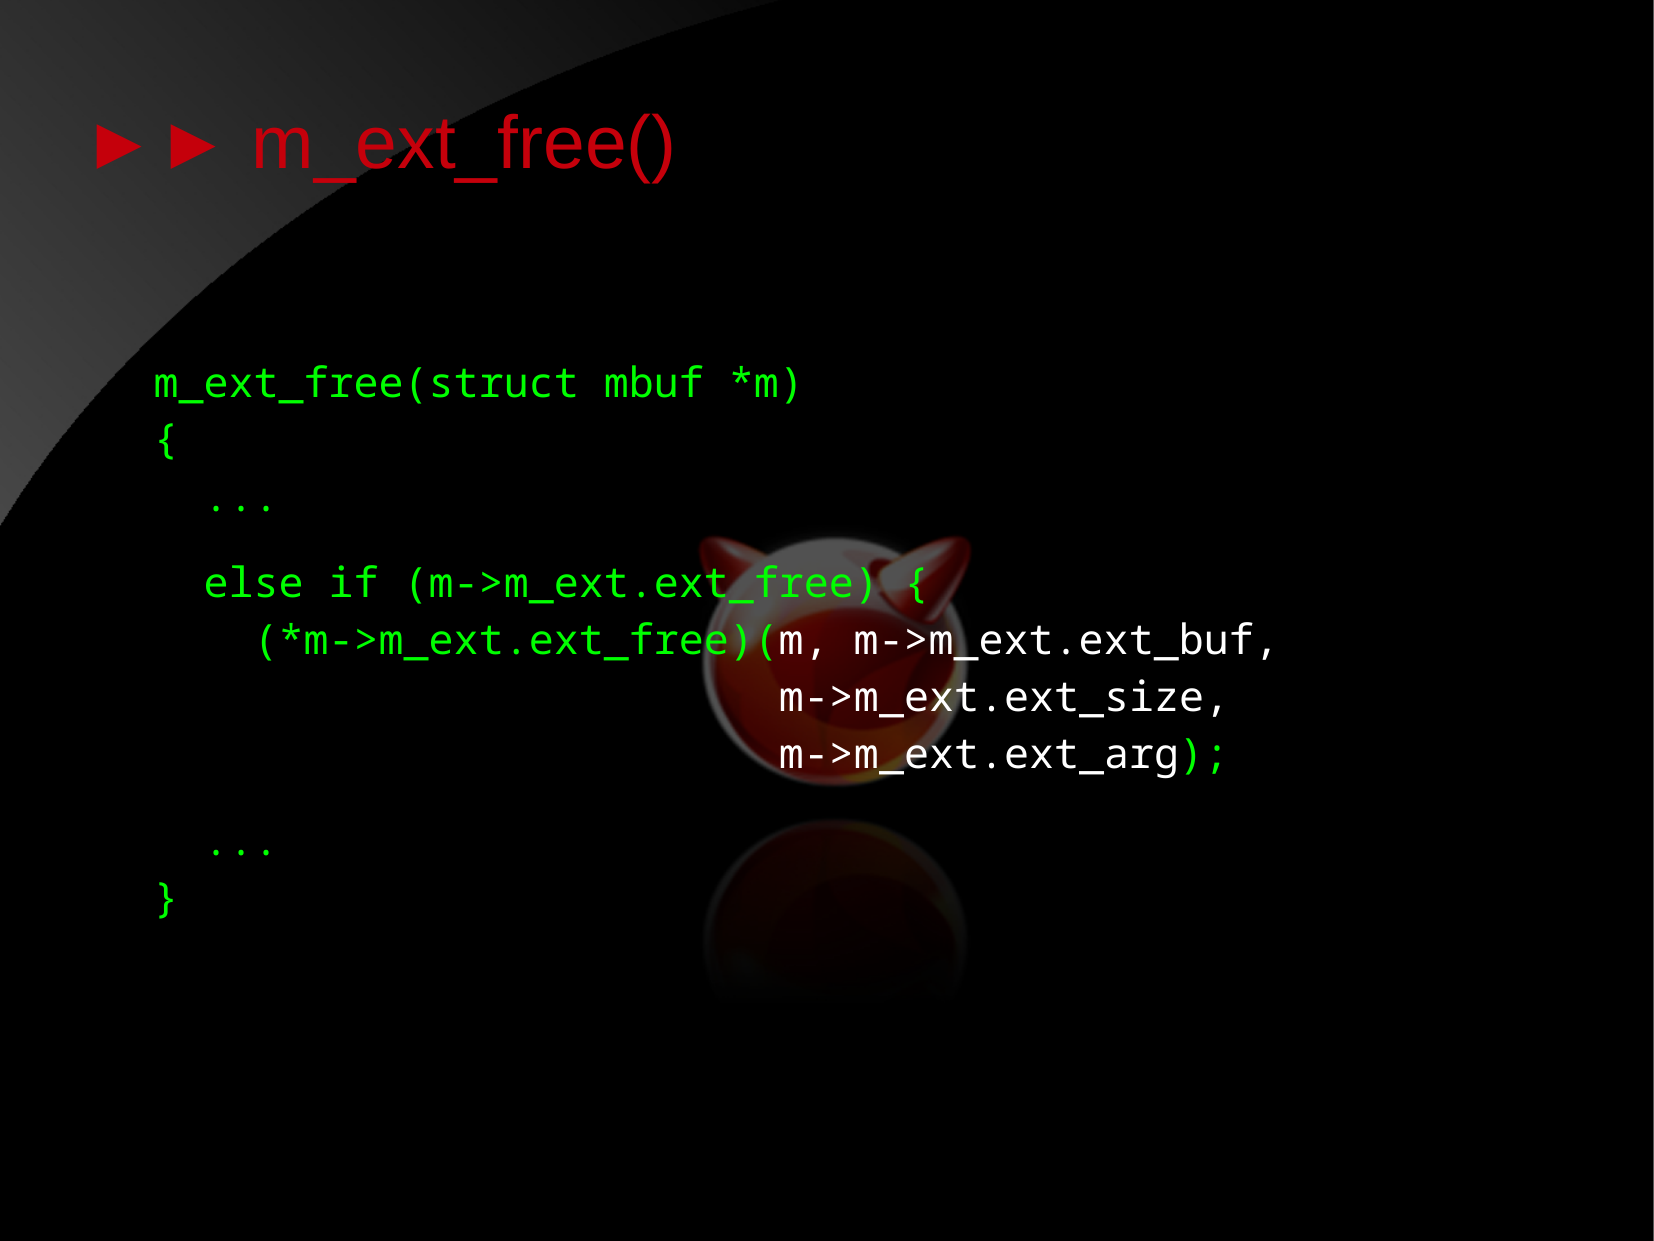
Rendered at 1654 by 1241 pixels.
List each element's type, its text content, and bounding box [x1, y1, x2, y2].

list m_ext_free(struct mbuf *m) { ... else if (m->m_ext.ext_free) { (*m->m_ext.ext_free)(m, m->m_ext.ext_buf, m->m_ext.ext_size, m->m_ext.ext_arg); ... } [82, 265, 1571, 1137]
title ►► m_ext_free() [82, 49, 1571, 237]
picture [0, 0, 1654, 1241]
